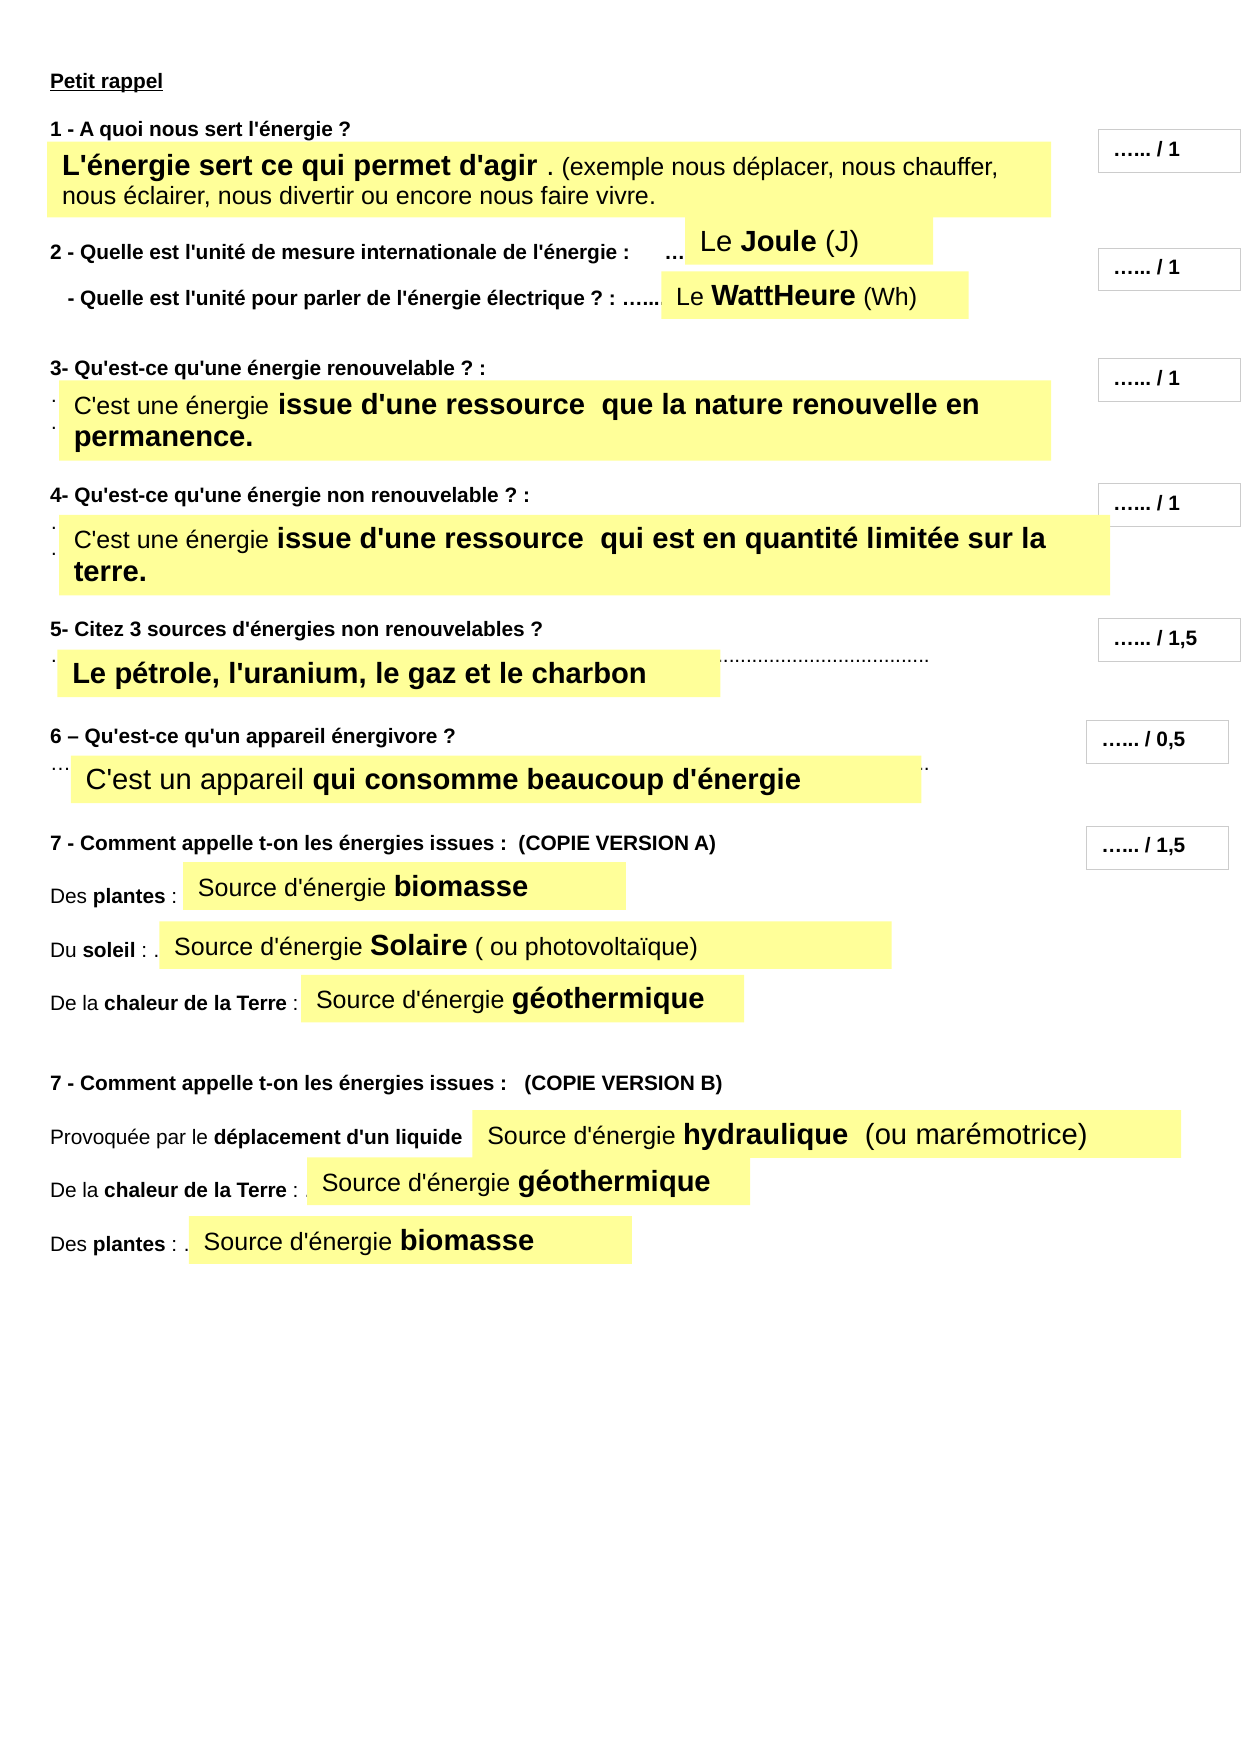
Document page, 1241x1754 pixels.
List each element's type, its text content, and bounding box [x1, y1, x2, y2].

text_box …... / 1 [1098, 483, 1241, 527]
text_box Source d'énergie géothermique [301, 974, 745, 1023]
text_box C'est un appareil qui consomme beaucoup d'énergie [70, 755, 922, 804]
text_box Source d'énergie Solaire ( ou photovoltaïque) [159, 921, 892, 969]
text_box C'est une énergie issue d'une ressource que la nature renouvelle en permanence. [59, 380, 1052, 461]
text_box Petit rappel 1 - A quoi nous sert l'énergie ? ........................................................................................................................................................... ........................................................................................................................................................... 2 - Quelle est l'unité de mesure internationale de l'énergie : …...................................... - Quelle est l'unité pour parler de l'énergie électrique ? : …............................................. 3- Qu'est-ce qu'une énergie renouvelable ? : …......................................................................................................................................................... …....................................................................................................................................................... 4- Qu'est-ce qu'une énergie non renouvelable ? : …......................................................................................................................................................... …....................................................................................................................................................... 5- Citez 3 sources d'énergies non renouvelables ? …....................................................................................….............................................................. 6 – Qu'est-ce qu'un appareil énergivore ? …....................................................................................….............................................................. 7 - Comment appelle t-on les énergies issues : (COPIE VERSION A) Des plantes : …...................................................... Du soleil : …............................................................ De la chaleur de la Terre : ….................................. 7 - Comment appelle t-on les énergies issues : (COPIE VERSION B) Provoquée par le déplacement d'un liquide : …...................................................... De la chaleur de la Terre : ….................................. Des plantes : …............................................................ [35, 62, 1241, 1371]
text_box Source d'énergie biomasse [183, 862, 626, 910]
text_box …... / 1 [1098, 248, 1241, 291]
text_box Le Joule (J) [685, 217, 934, 265]
text_box …... / 1 [1098, 129, 1241, 173]
text_box …... / 1,5 [1086, 826, 1229, 870]
text_box Source d'énergie biomasse [188, 1216, 632, 1264]
text_box C'est une énergie issue d'une ressource qui est en quantité limitée sur la terre. [59, 514, 1111, 596]
text_box L'énergie sert ce qui permet d'agir . (exemple nous déplacer, nous chauffer, nous éclairer, nous divertir ou encore nous faire vivre. [47, 141, 1052, 218]
text_box …... / 1 [1098, 358, 1241, 402]
text_box Le WattHeure (Wh) [661, 271, 969, 319]
text_box Source d'énergie géothermique [307, 1157, 751, 1206]
text_box Le pétrole, l'uranium, le gaz et le charbon [57, 649, 721, 698]
text_box …... / 1,5 [1098, 618, 1241, 662]
text_box Source d'énergie hydraulique (ou marémotrice) [472, 1110, 1182, 1158]
text_box …... / 0,5 [1086, 720, 1229, 764]
